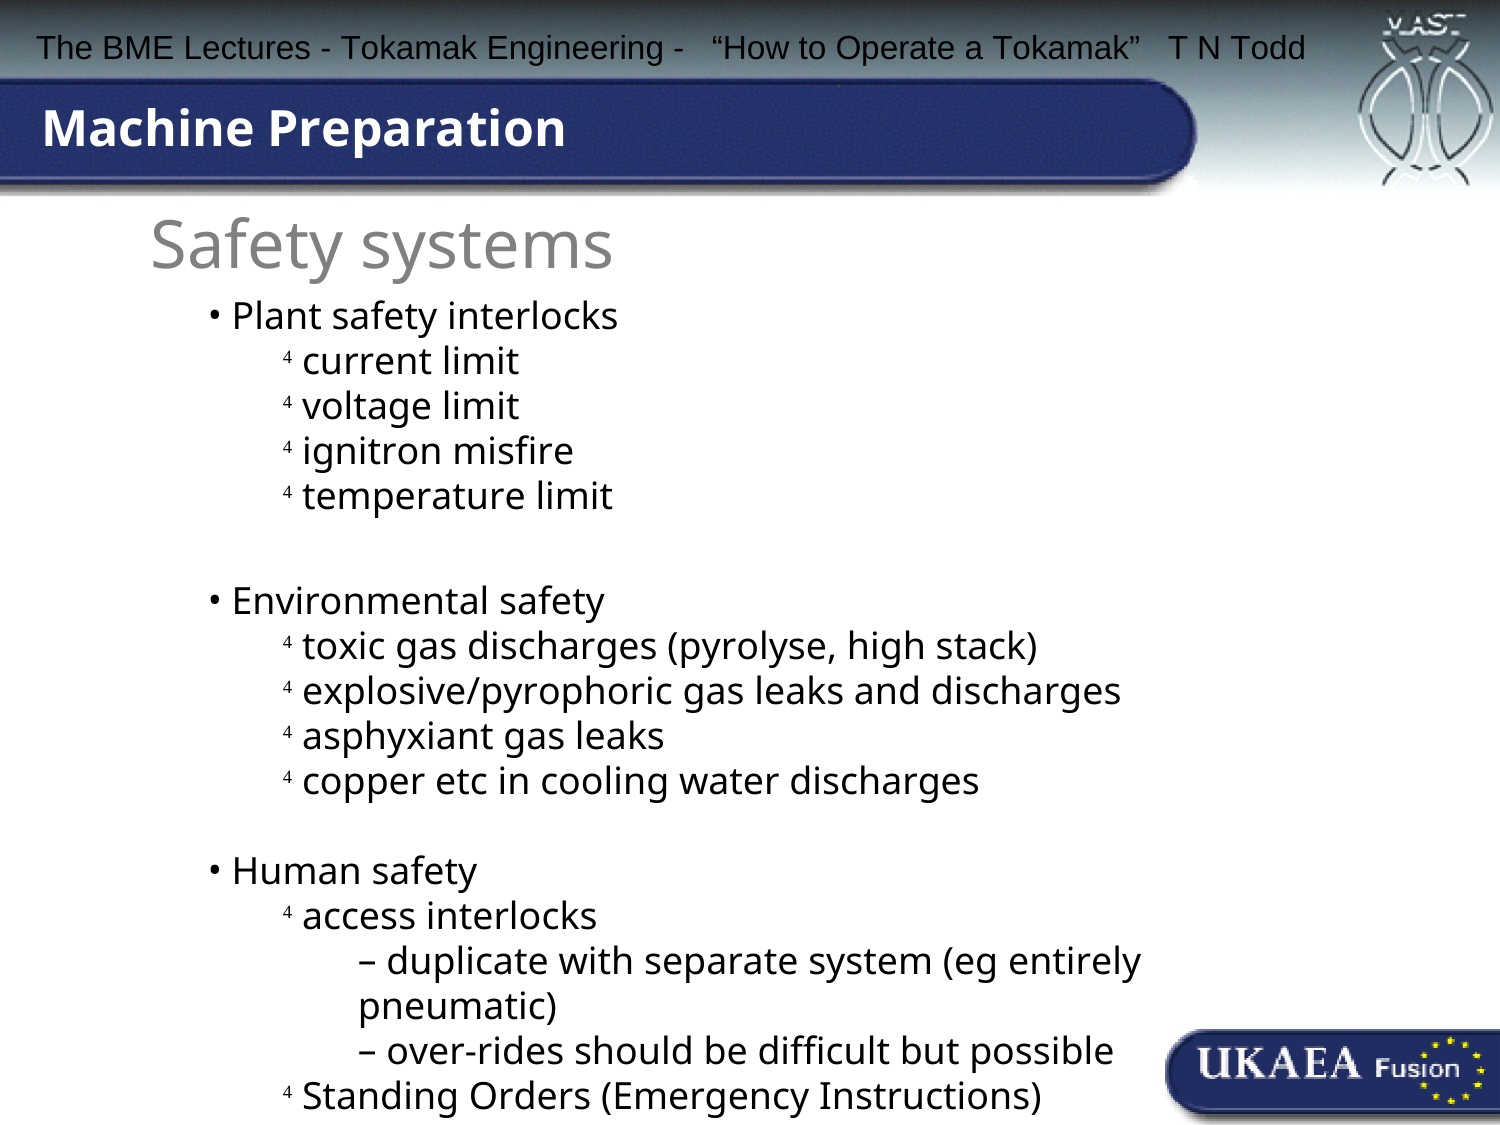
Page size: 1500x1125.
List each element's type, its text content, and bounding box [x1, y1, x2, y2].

text_box The BME Lectures - Tokamak Engineering - “How to Operate a Tokamak” T N Todd [0, 18, 1323, 60]
picture [0, 0, 1500, 202]
text_box Machine Preparation [26, 88, 582, 164]
picture [1354, 1029, 1500, 1125]
text_box Plant safety interlocks current limit voltage limit ignitron misfire temperature limit Environmental safety toxic gas discharges (pyrolyse, high stack) explosive/pyrophoric gas leaks and discharges asphyxiant gas leaks copper etc in cooling water discharges Human safety access interlocks duplicate with separate system (eg entirely pneumatic) over-rides should be difficult but possible Standing Orders (Emergency Instructions) [193, 284, 1354, 1125]
text_box Safety systems [135, 193, 631, 290]
